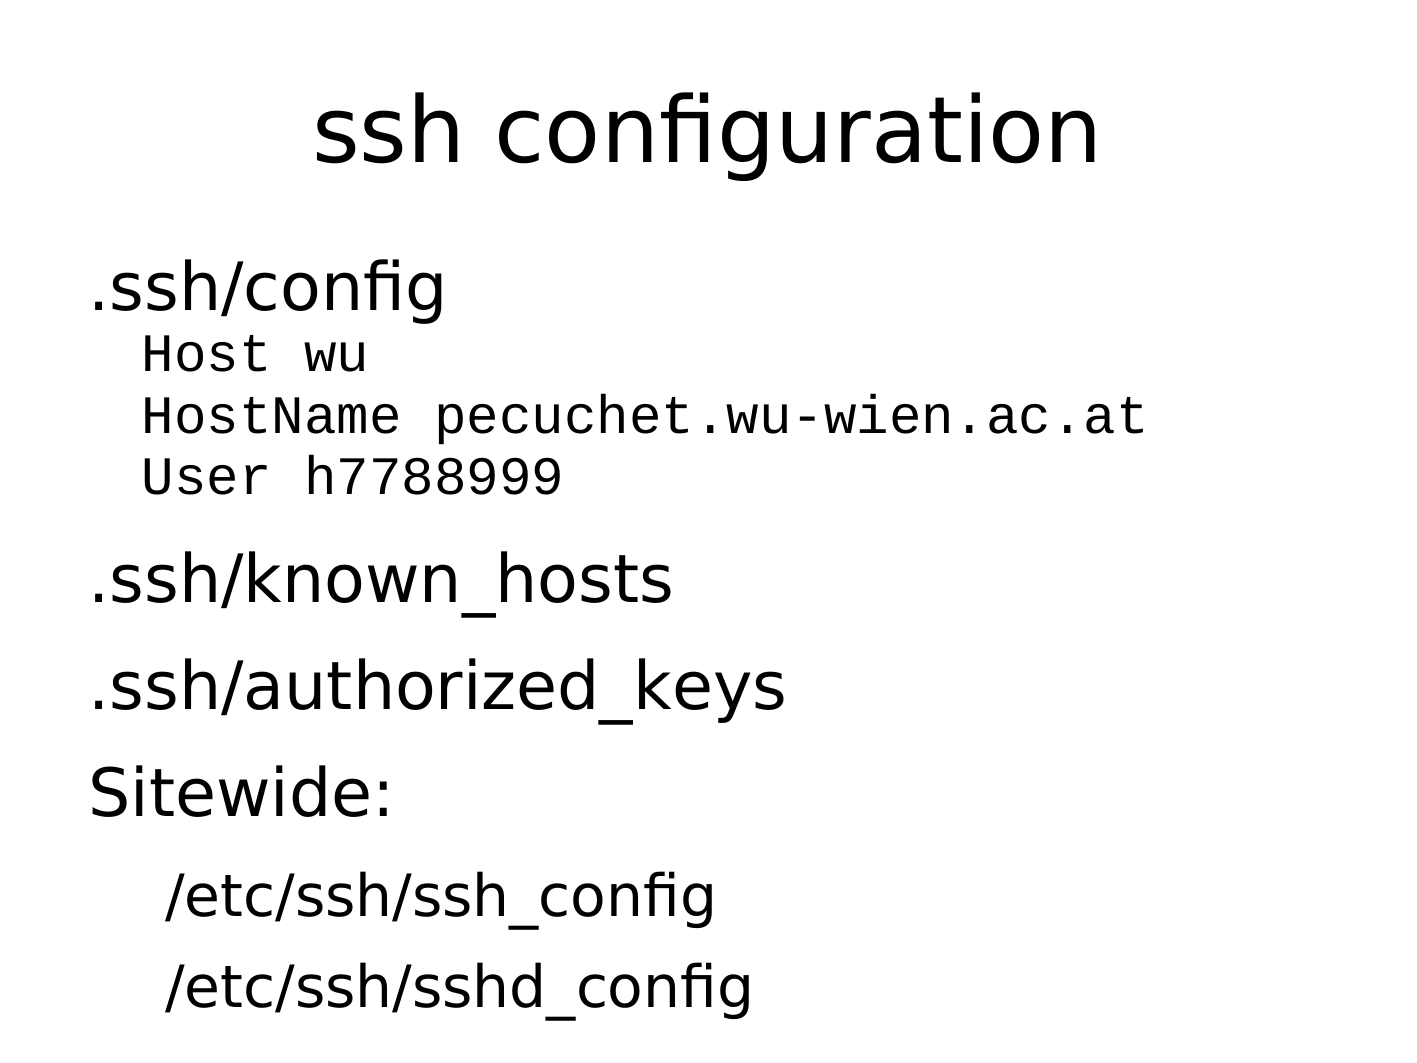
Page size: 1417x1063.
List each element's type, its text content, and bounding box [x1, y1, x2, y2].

list .ssh/config Host wu HostName pecuchet.wu-wien.ac.at User h7788999 .ssh/known_hosts .ssh/authorized_keys Sitewide: /etc/ssh/ssh_config /etc/ssh/sshd_config [70, 248, 1346, 1022]
title ssh configuration [70, 49, 1346, 213]
